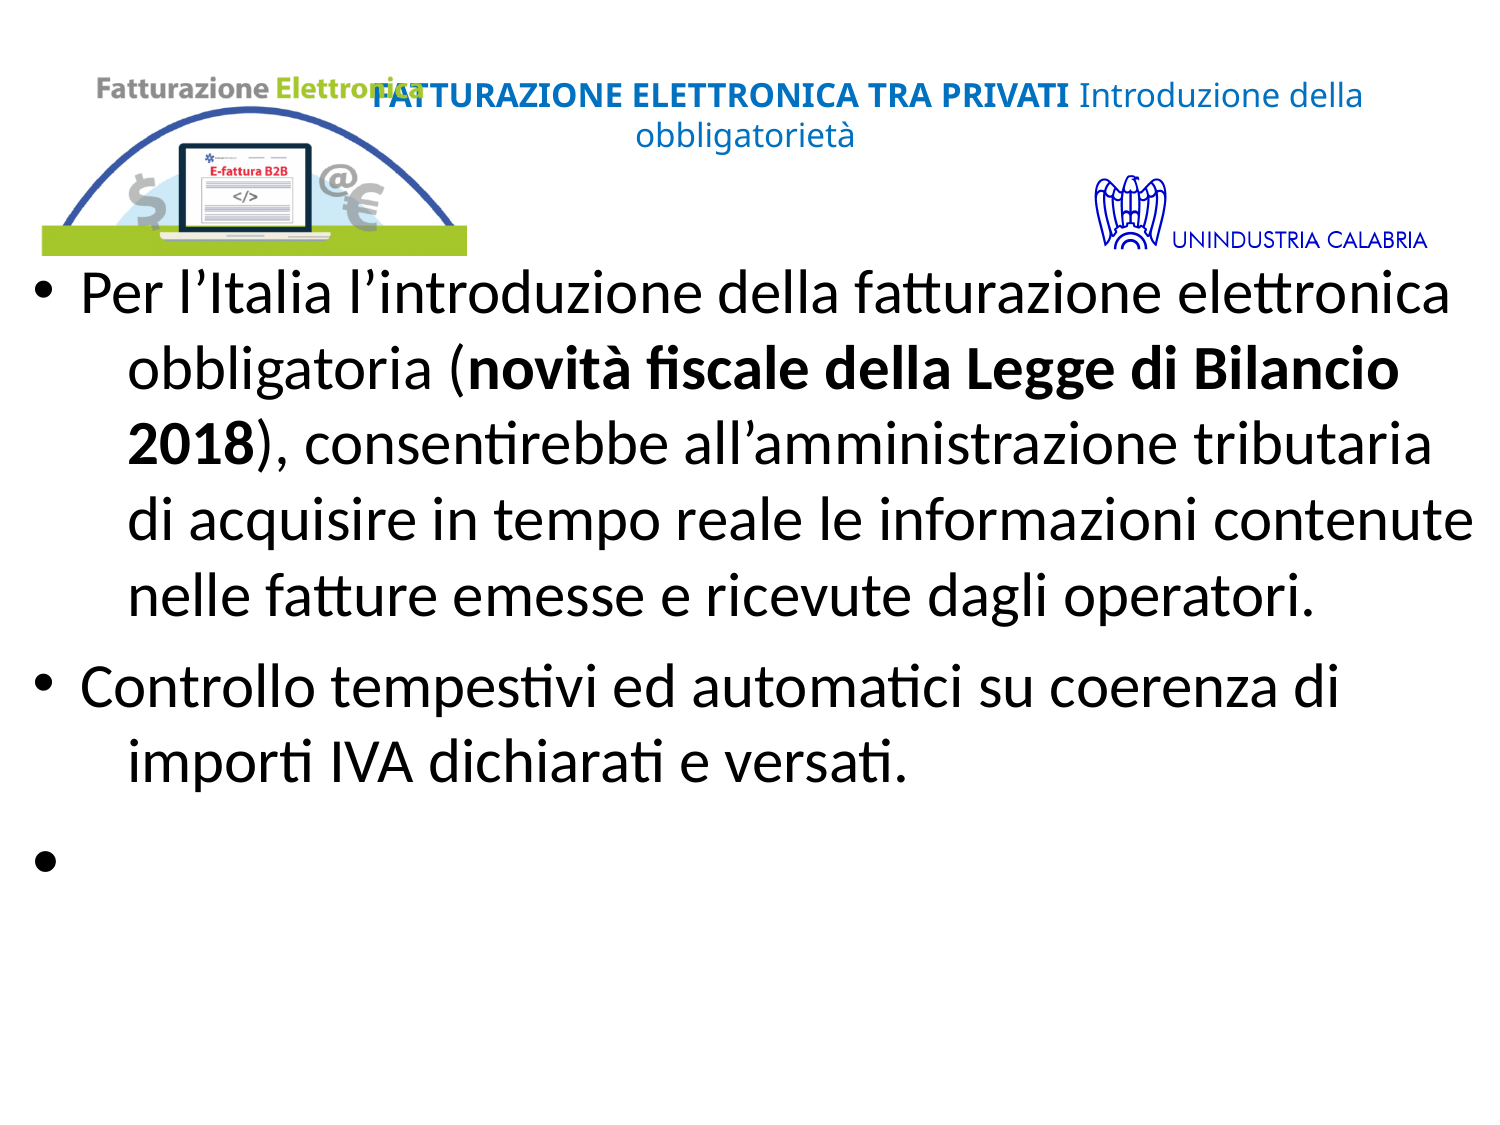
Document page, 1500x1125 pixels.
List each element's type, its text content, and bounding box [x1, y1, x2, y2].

list Per l’Italia l’introduzione della fatturazione elettronica obbligatoria (novità fiscale della Legge di Bilancio 2018), consentirebbe all’amministrazione tributaria di acquisire in tempo reale le informazioni contenute nelle fatture emesse e ricevute dagli operatori. Controllo tempestivi ed automatici su coerenza di importi IVA dichiarati e versati. [17, 243, 1500, 1035]
picture [41, 66, 467, 256]
picture [1092, 172, 1429, 251]
title FATTURAZIONE ELETTRONICA TRA PRIVATI Introduzione della obbligatorietà [75, 45, 1426, 233]
